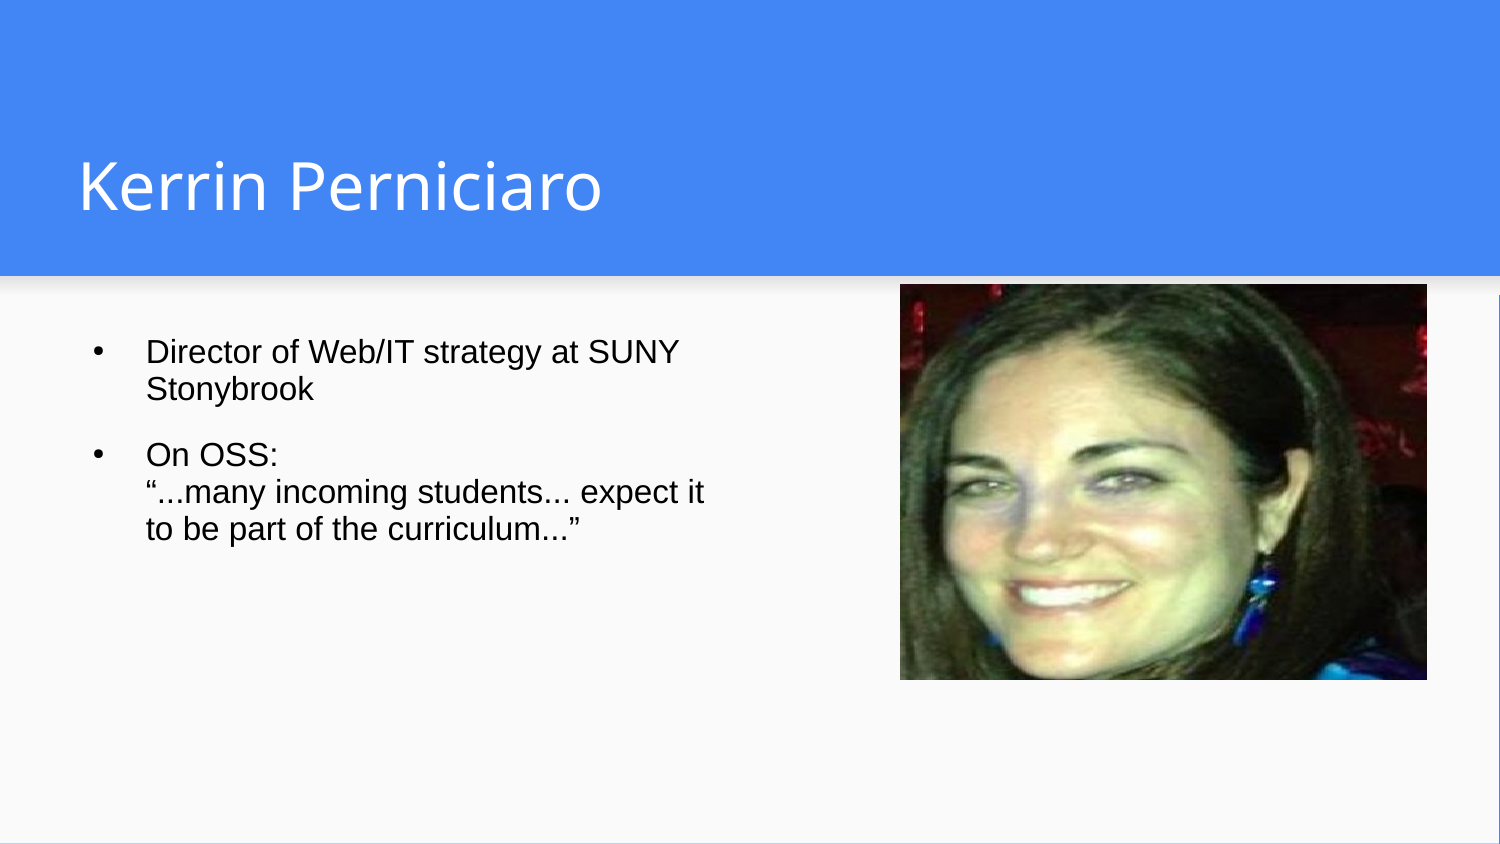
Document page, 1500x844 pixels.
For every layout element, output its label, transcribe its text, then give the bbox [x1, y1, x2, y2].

list Director of Web/IT strategy at SUNY Stonybrook On OSS: “...many incoming students... expect it to be part of the curriculum...” [75, 333, 734, 823]
picture [900, 284, 1427, 680]
title Kerrin Perniciaro [77, 121, 1427, 248]
